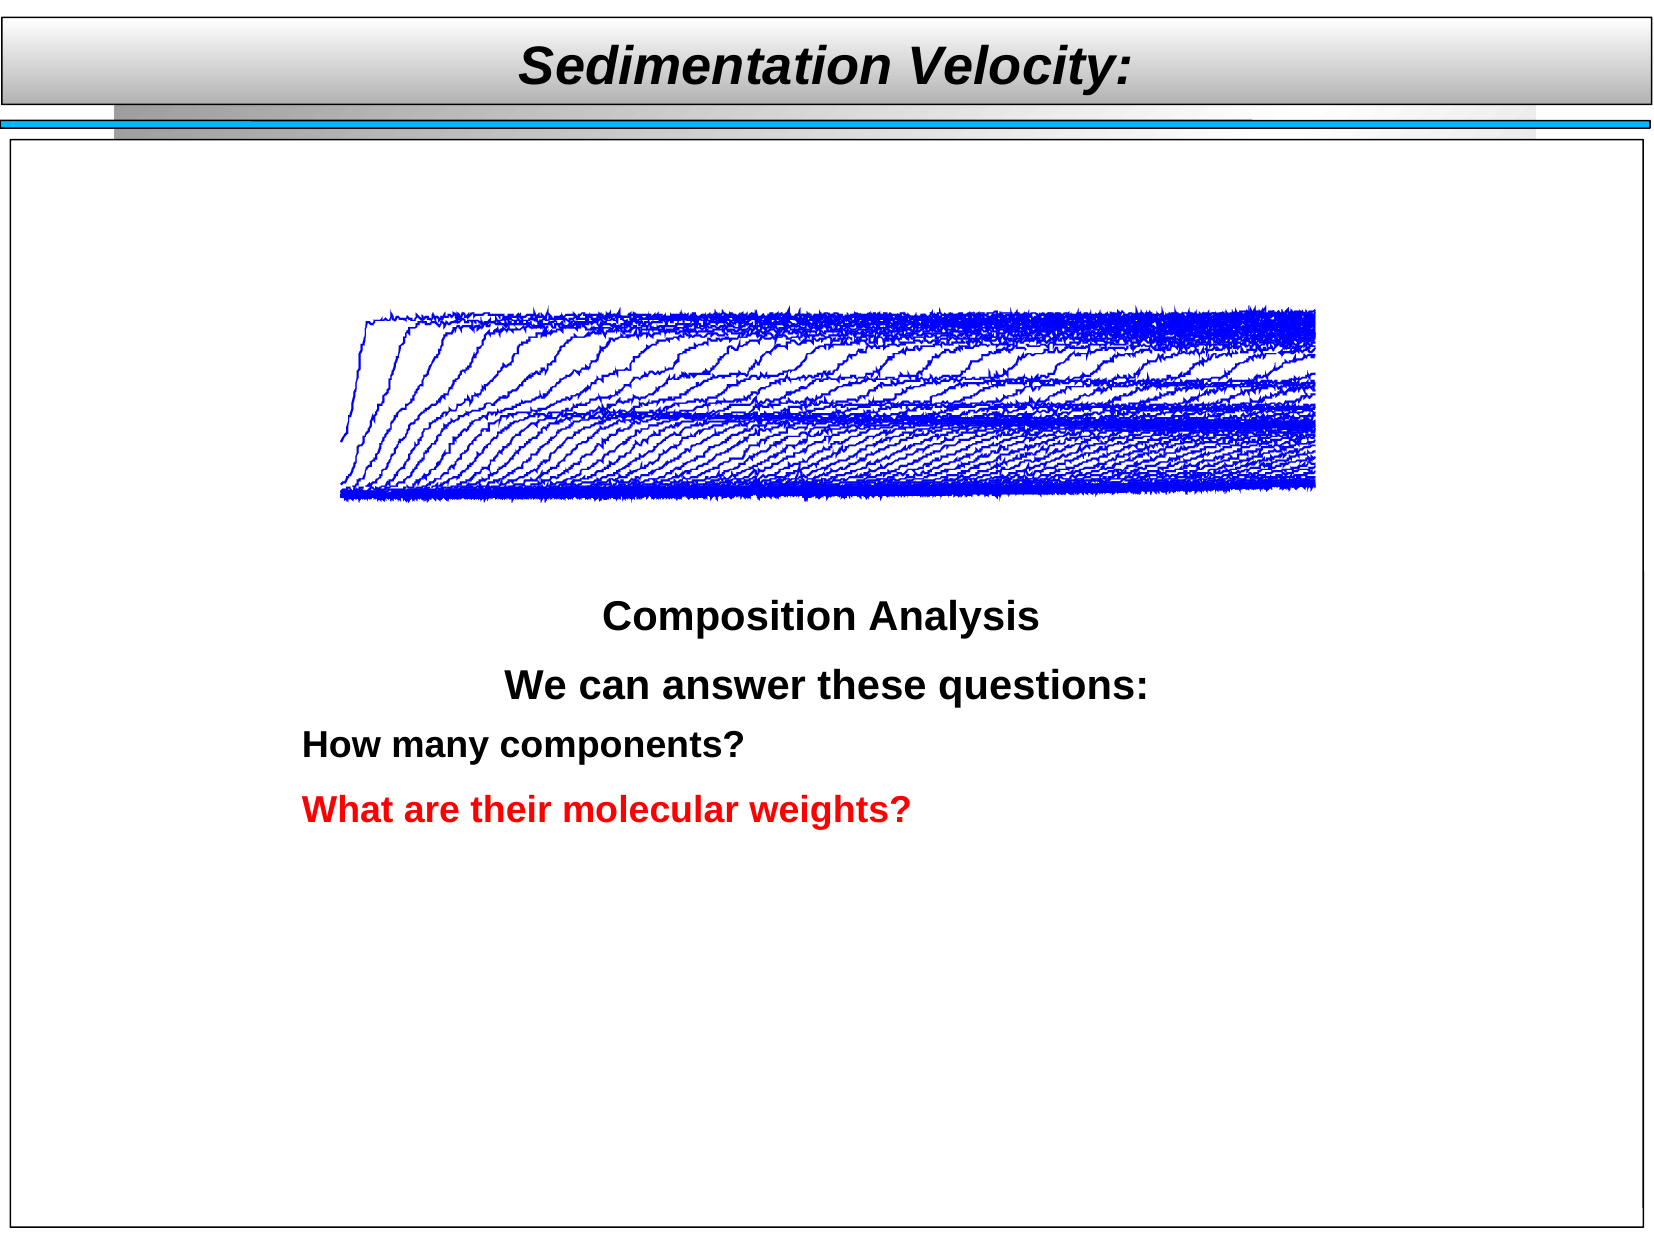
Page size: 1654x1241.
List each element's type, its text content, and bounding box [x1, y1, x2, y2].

text_box [0, 120, 1651, 129]
text_box Sedimentation Velocity: [1, 17, 1652, 105]
text_box Composition Analysis We can answer these questions: [465, 569, 1188, 709]
picture [340, 304, 1316, 503]
text_box How many components? What are their molecular weights? [301, 723, 1352, 1035]
text_box [10, 139, 1644, 1228]
